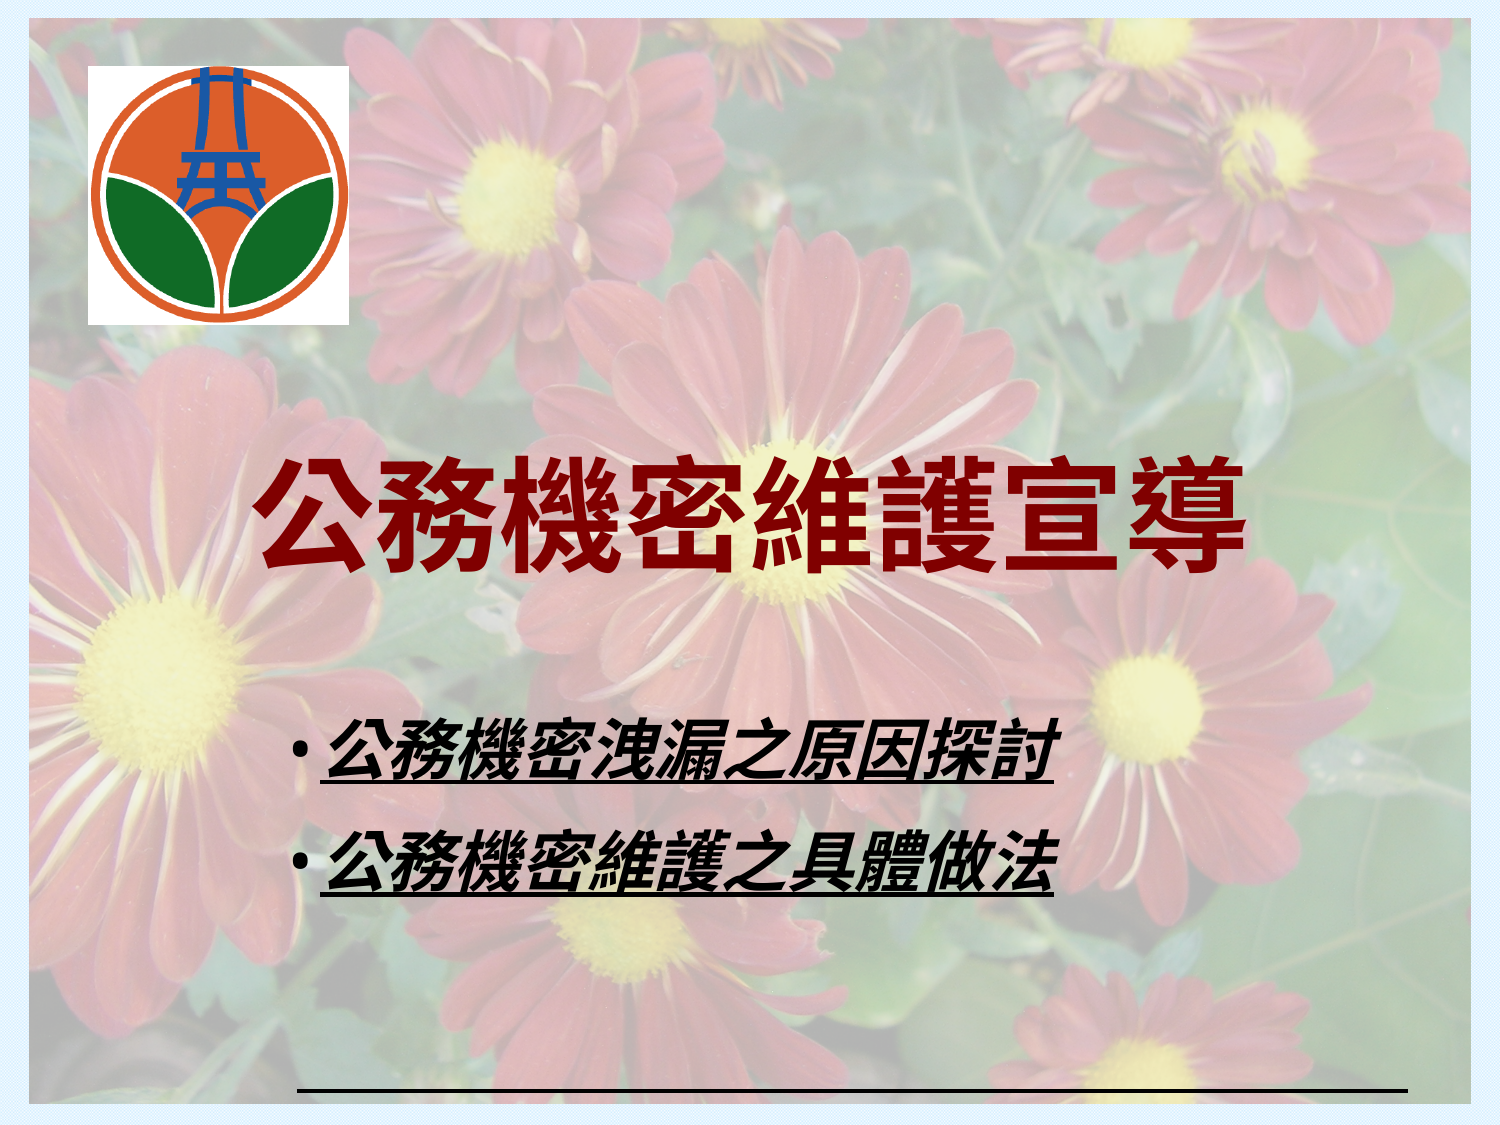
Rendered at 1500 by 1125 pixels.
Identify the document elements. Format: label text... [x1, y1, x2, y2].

subtitle 公務機密洩漏之原因探討 公務機密維護之具體做法 [265, 597, 1424, 953]
picture [0, 0, 1500, 1125]
title 公務機密維護宣導 [112, 350, 1388, 646]
